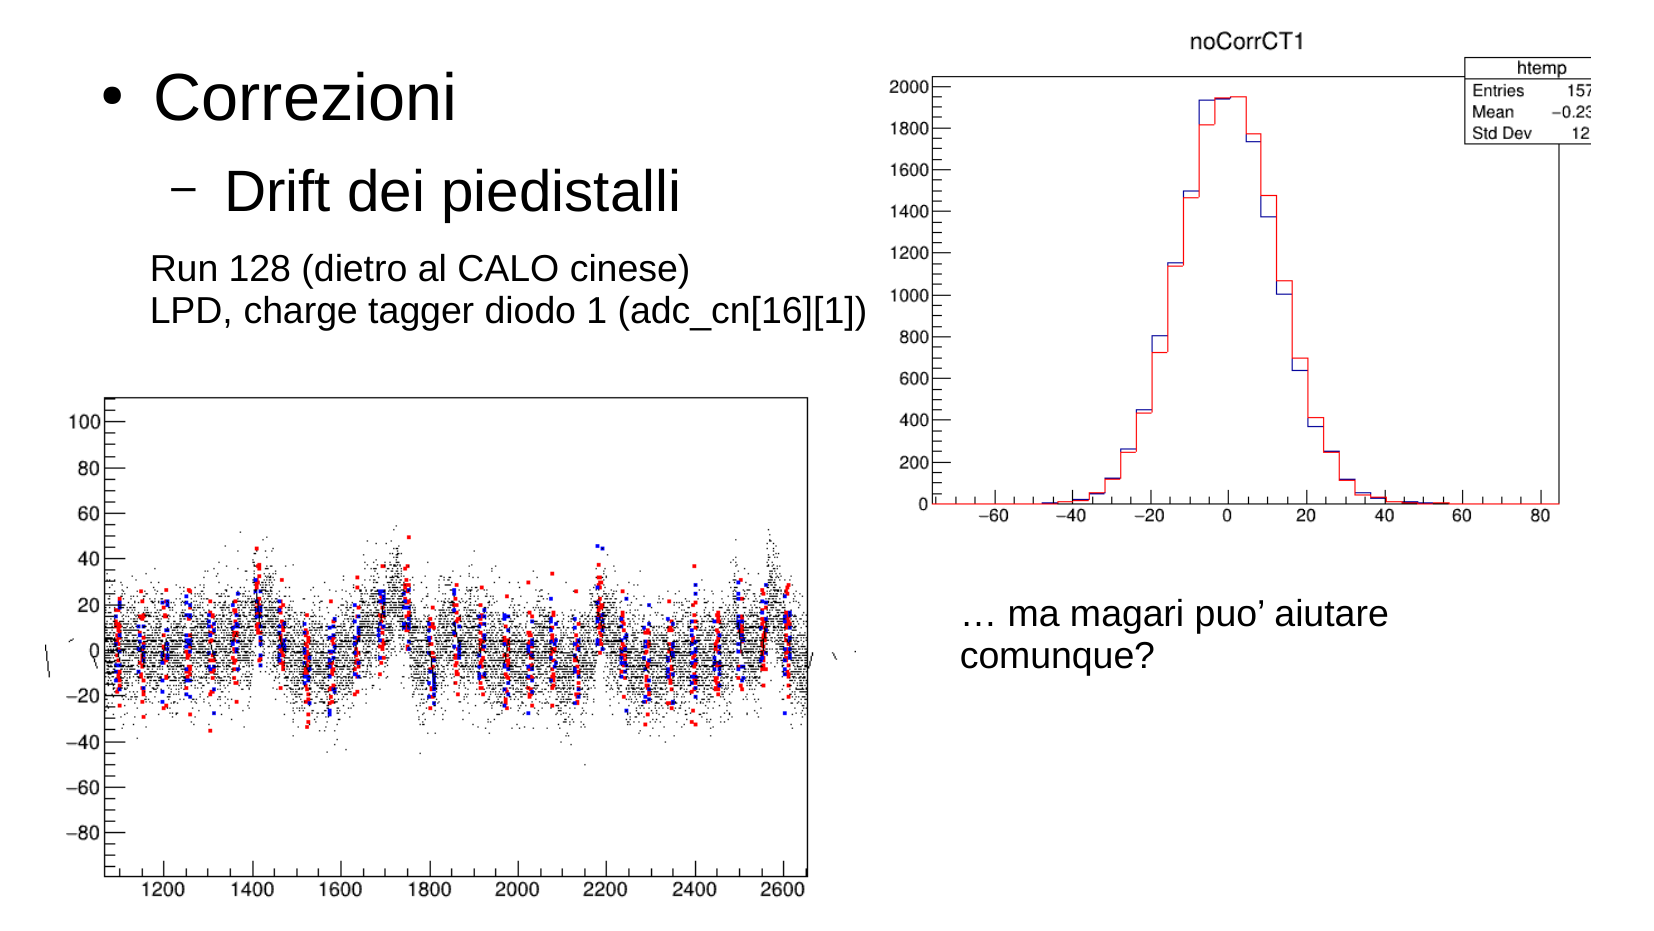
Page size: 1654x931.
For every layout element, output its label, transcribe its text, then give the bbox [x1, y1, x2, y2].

list Correzioni Drift dei piedistalli [82, 60, 1571, 757]
text_box Run 128 (dietro al CALO cinese) LPD, charge tagger diodo 1 (adc_cn[16][1]) [135, 240, 868, 339]
text_box … ma magari puo’ aiutare comunque? [945, 585, 1576, 726]
picture [45, 357, 856, 916]
picture [868, 29, 1591, 527]
